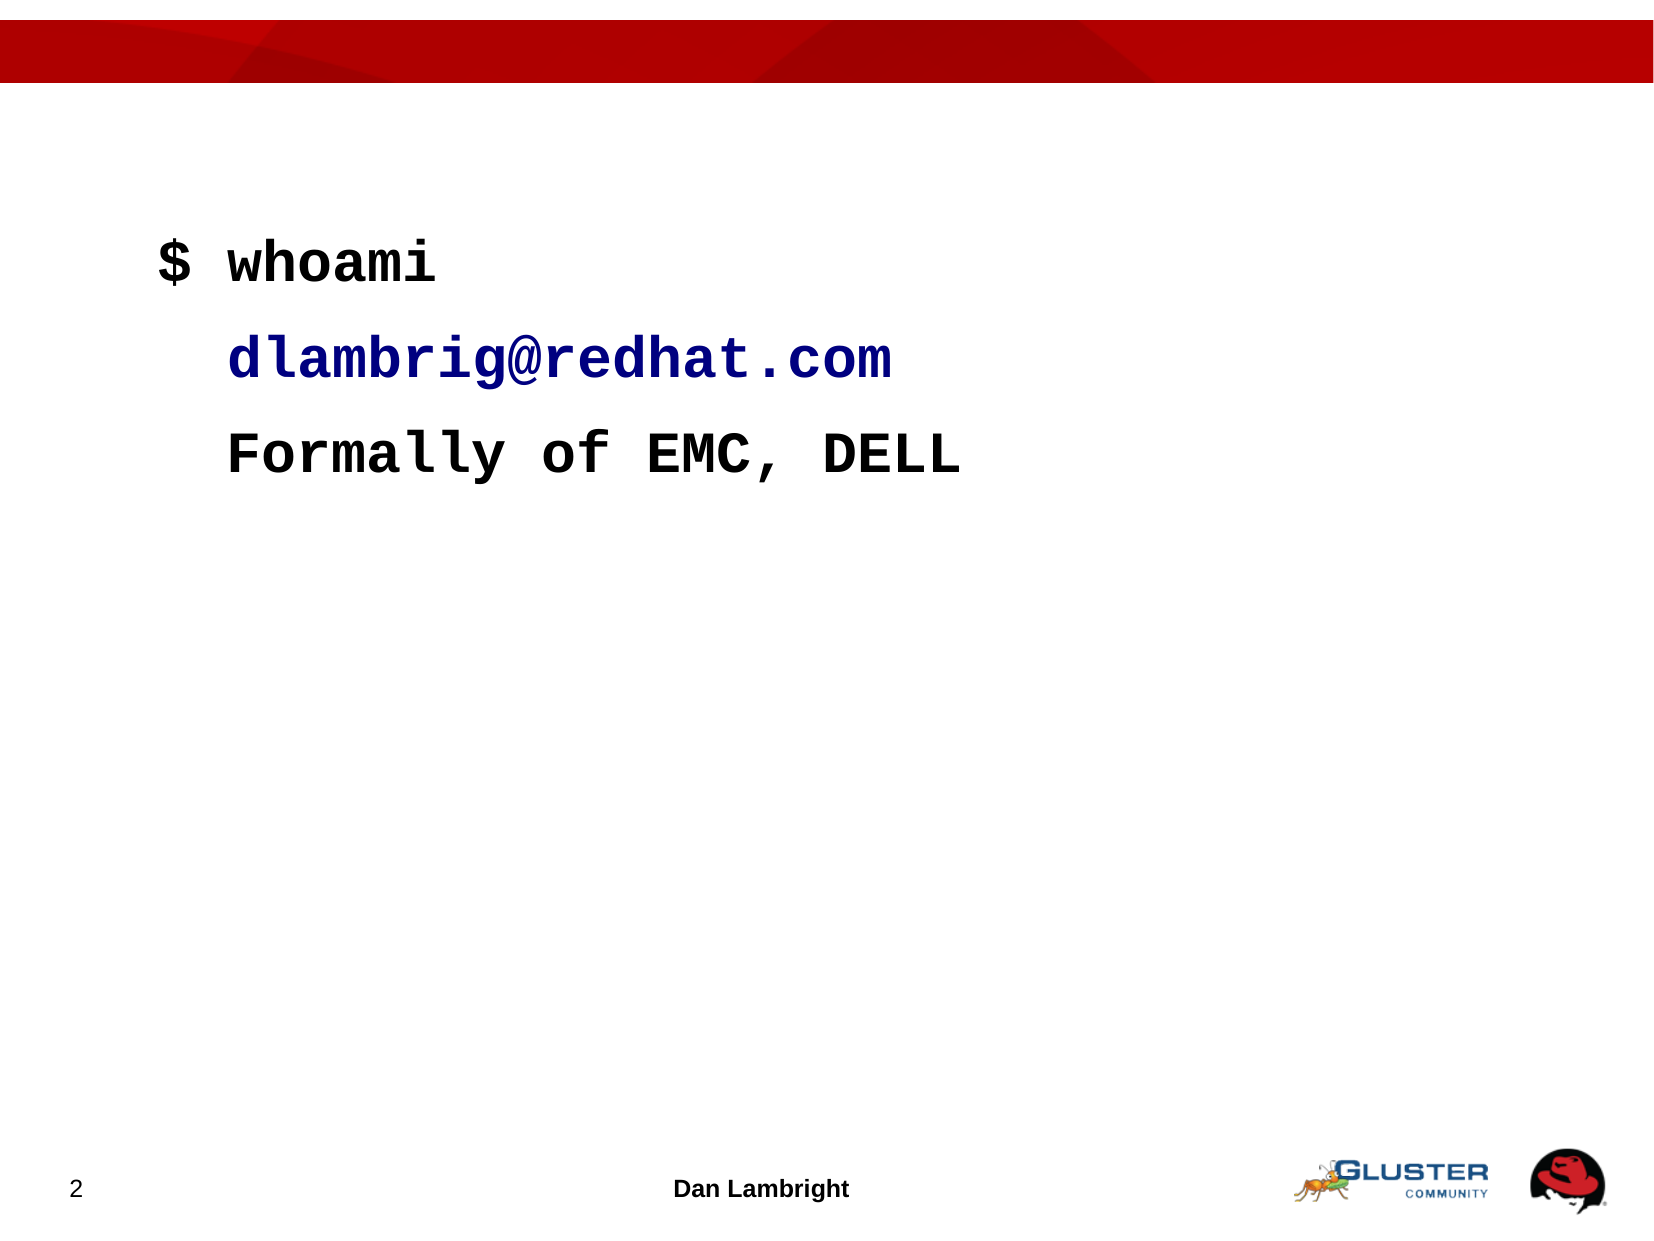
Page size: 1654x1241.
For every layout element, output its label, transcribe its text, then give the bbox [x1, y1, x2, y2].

picture [1529, 1146, 1613, 1224]
picture [1294, 1158, 1488, 1203]
picture [0, 20, 1654, 83]
list $ whoami dlambrig@redhat.com Formally of EMC, DELL [86, 232, 1576, 1027]
